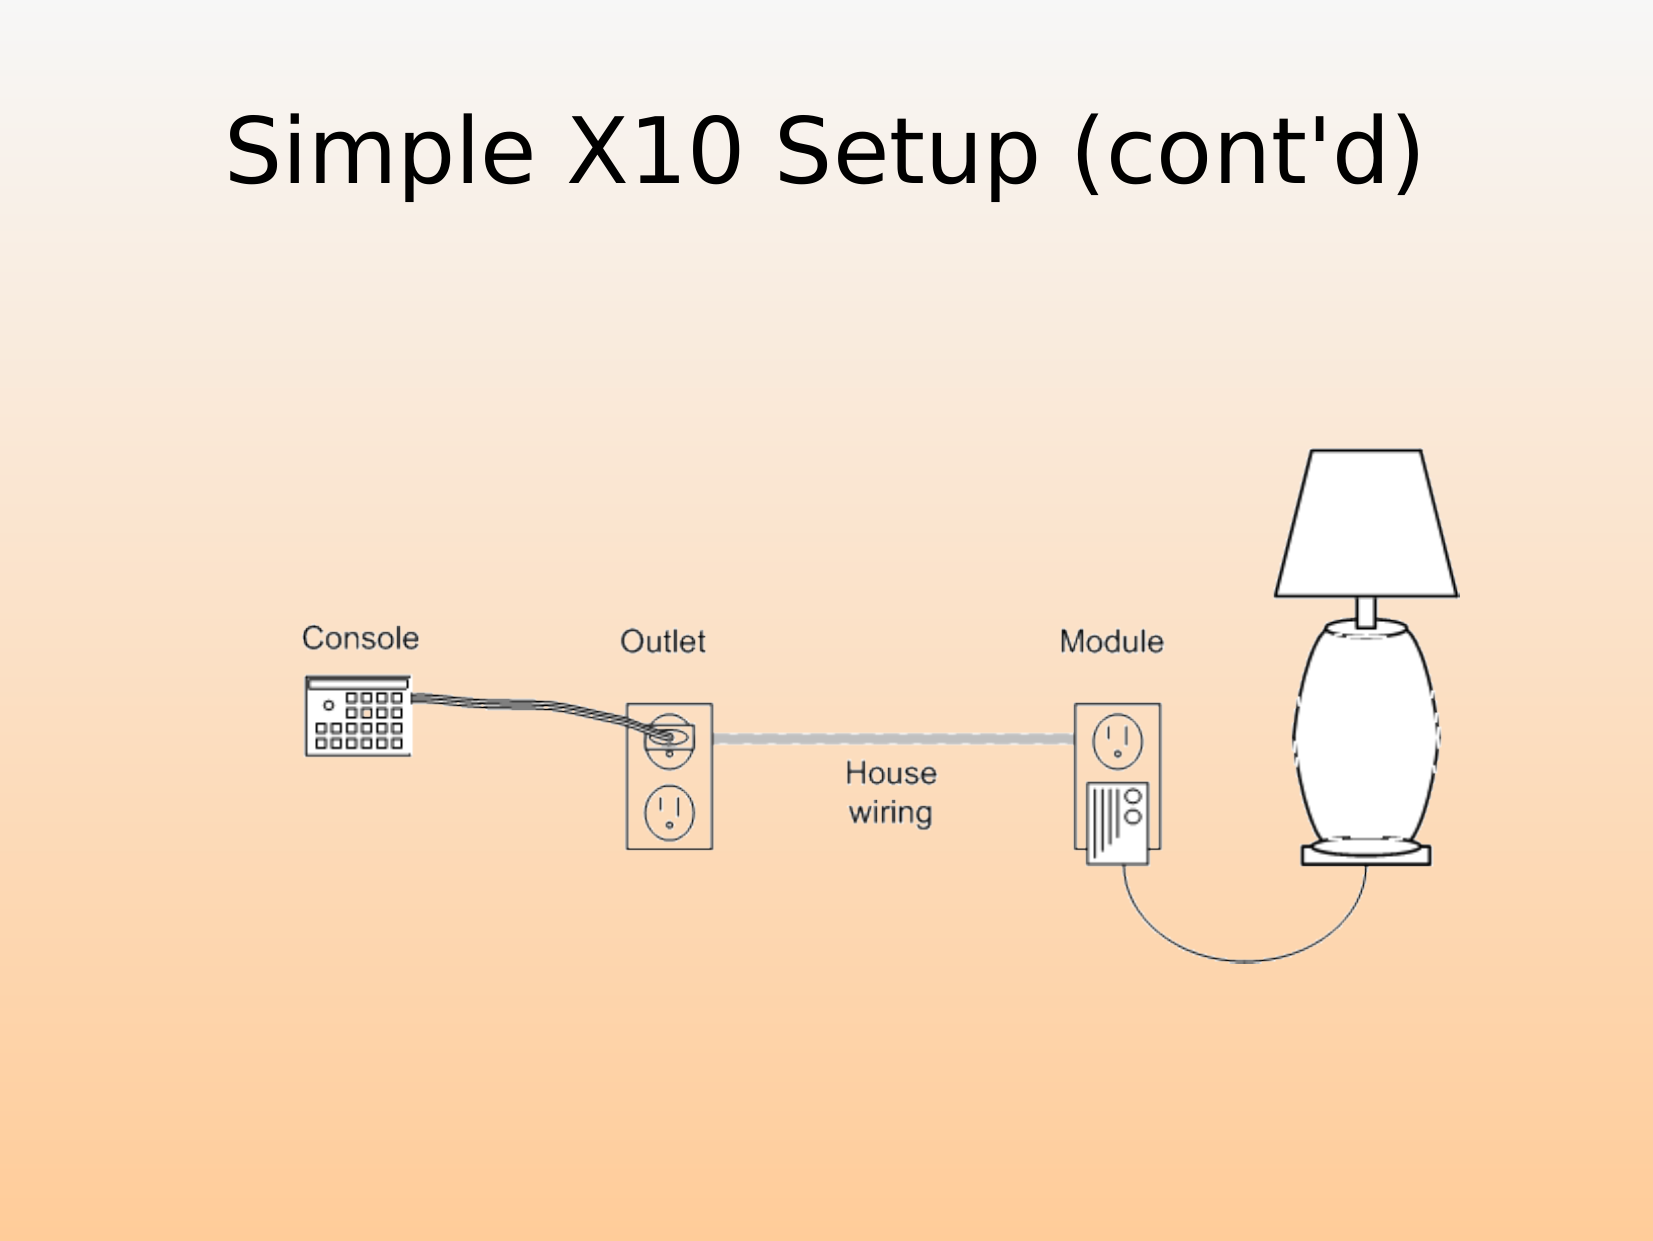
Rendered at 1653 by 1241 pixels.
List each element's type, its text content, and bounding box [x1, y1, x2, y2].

chart [82, 290, 1570, 1109]
title Simple X10 Setup (cont'd) [82, 56, 1570, 250]
